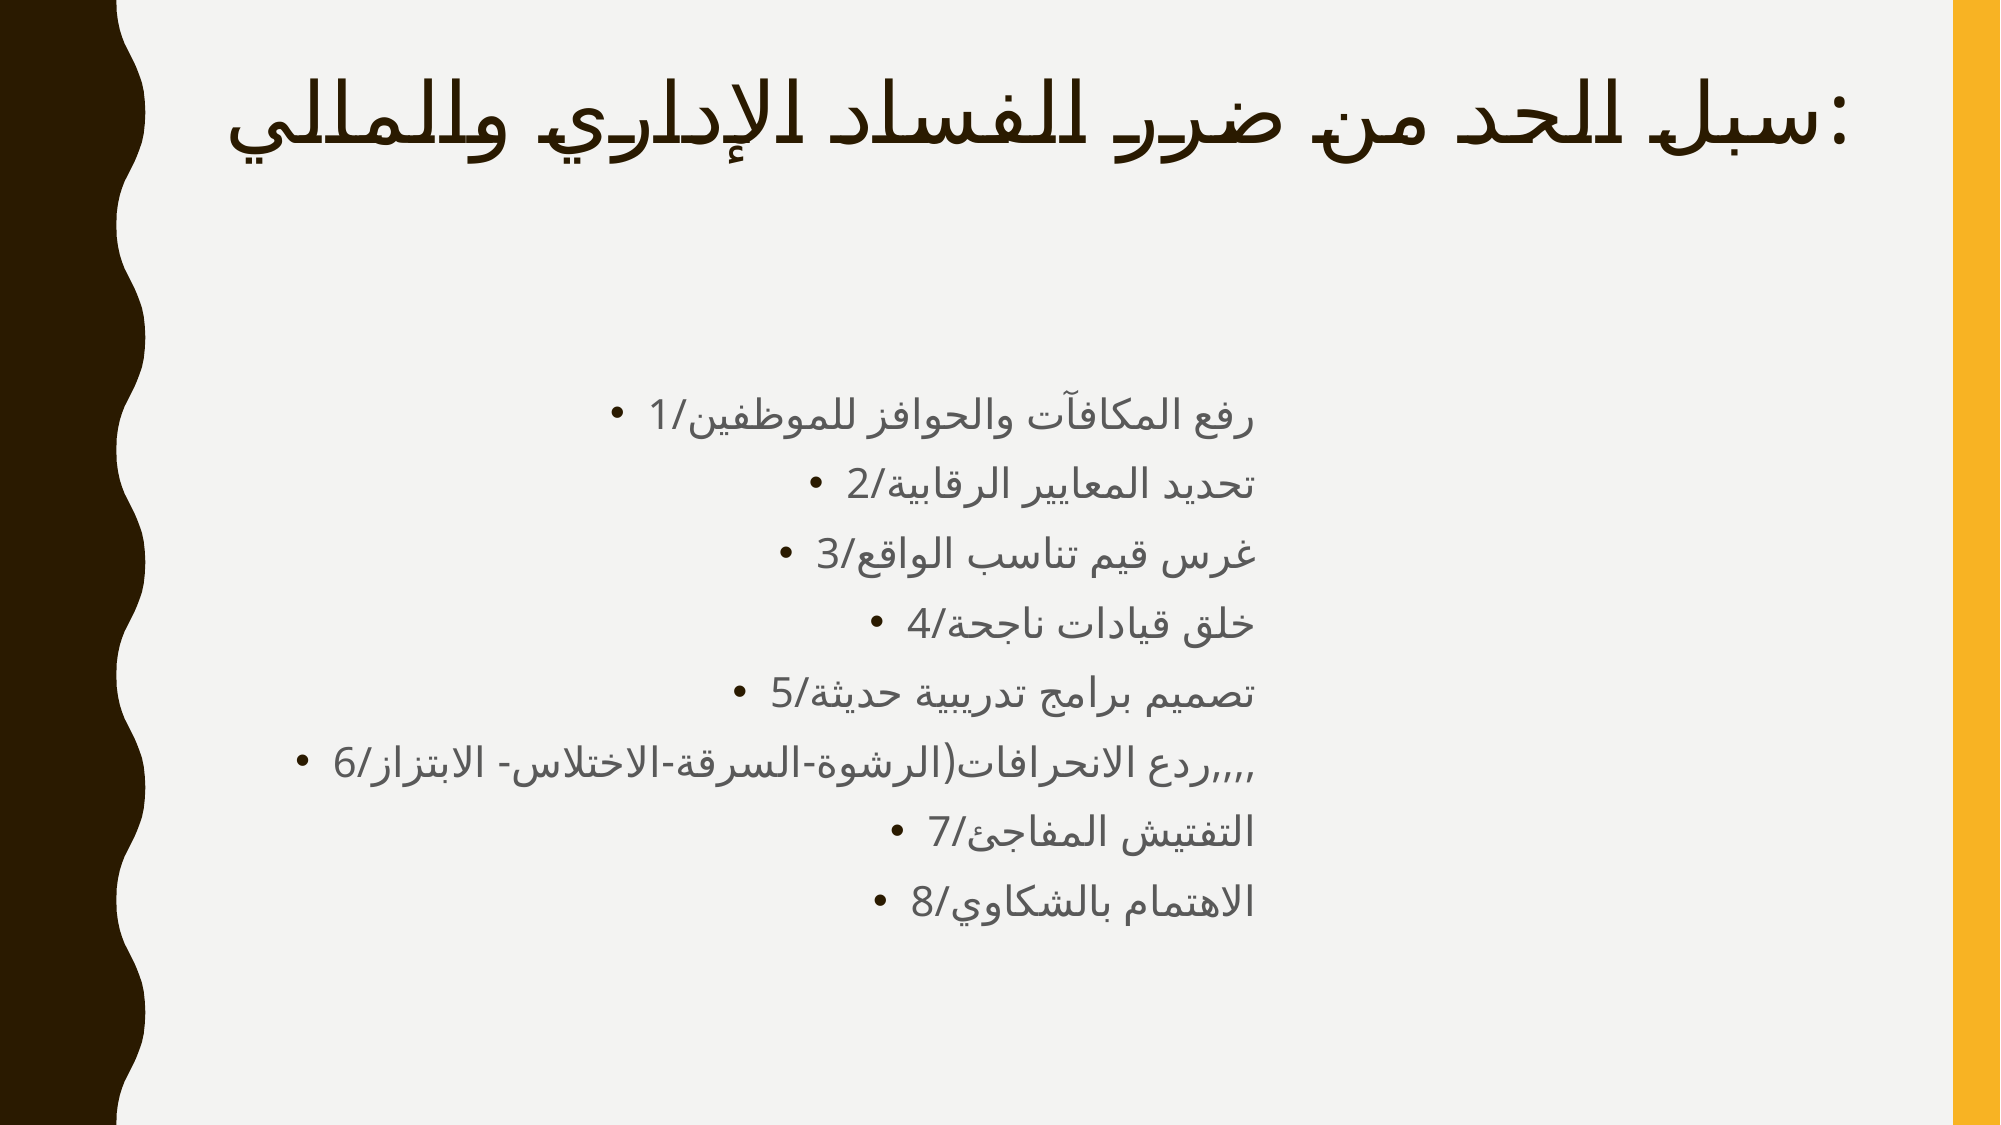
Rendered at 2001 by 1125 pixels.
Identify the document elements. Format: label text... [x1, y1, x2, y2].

list 1/رفع المكافآت والحوافز للموظفين 2/تحديد المعايير الرقابية 3/غرس قيم تناسب الواقع 4/خلق قيادات ناجحة 5/تصميم برامج تدريبية حديثة 6/ردع الانحرافات(الرشوة-السرقة-الاختلاس- الابتزاز,,,, 7/التفتيش المفاجئ 8/الاهتمام بالشكاوي [205, 375, 1876, 965]
title سبل الحد من ضرر الفساد الإداري والمالي: [205, 62, 1876, 308]
